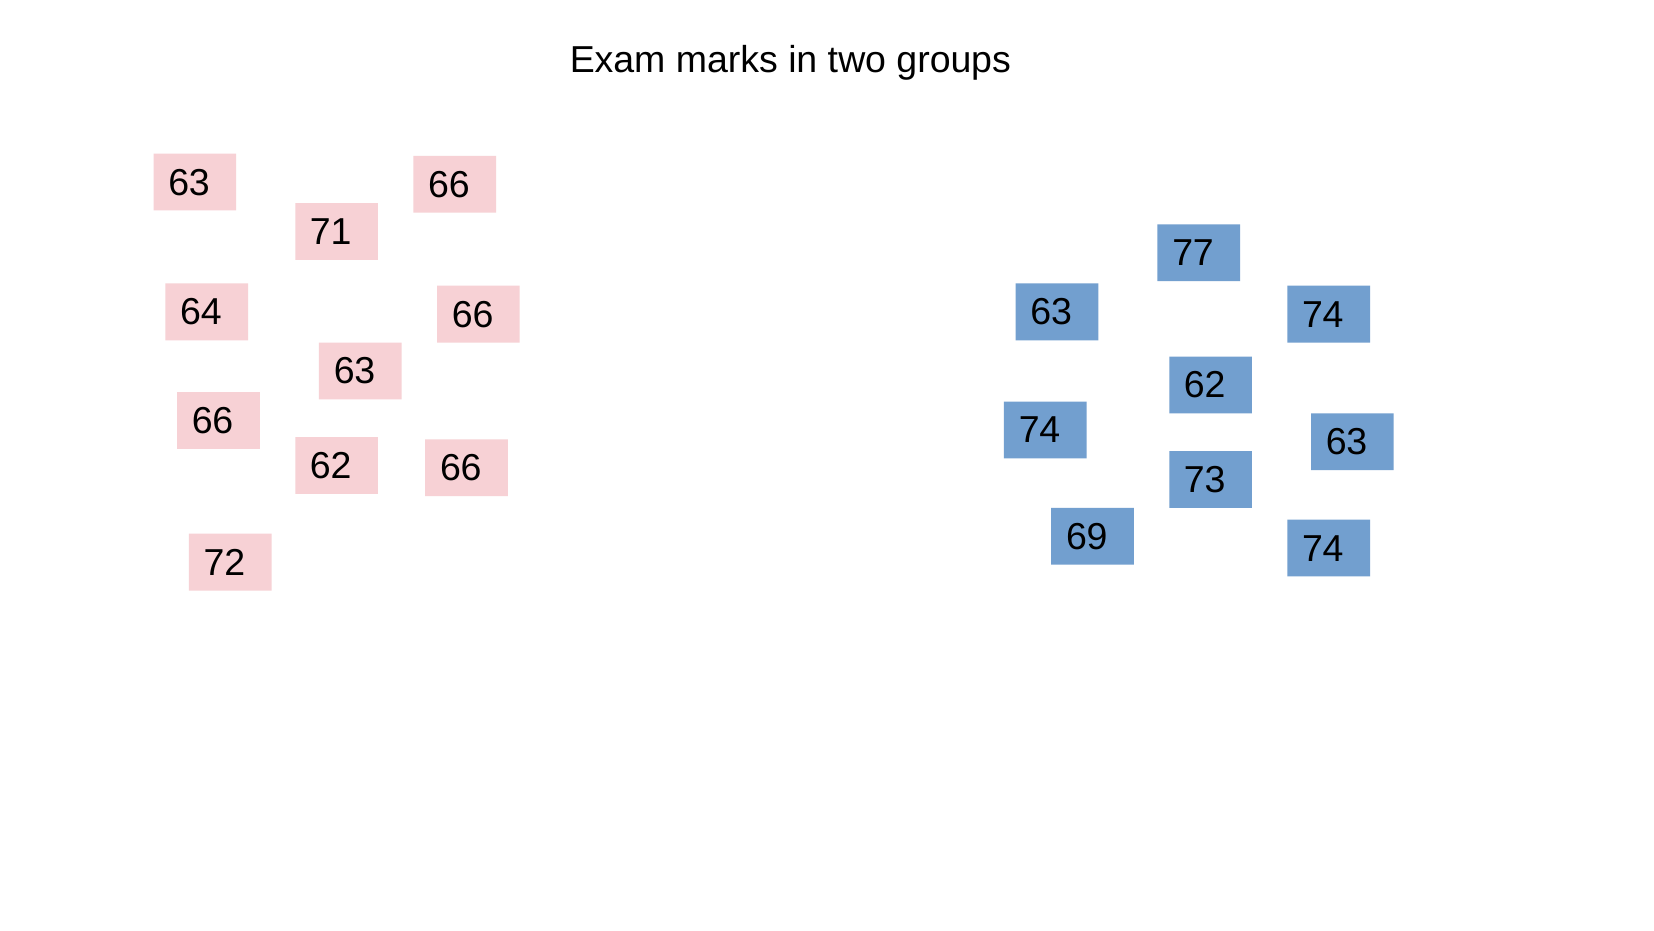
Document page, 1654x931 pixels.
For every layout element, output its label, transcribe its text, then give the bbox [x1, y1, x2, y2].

text_box 66 [425, 439, 508, 497]
text_box 63 [1015, 283, 1099, 341]
text_box 66 [413, 155, 497, 213]
text_box 74 [1287, 519, 1371, 577]
text_box 63 [318, 342, 402, 400]
text_box 74 [1003, 401, 1087, 459]
text_box 62 [295, 437, 378, 494]
text_box 63 [153, 153, 237, 211]
text_box 66 [437, 285, 520, 343]
text_box Exam marks in two groups [555, 31, 1087, 88]
text_box 62 [1169, 356, 1252, 414]
text_box 69 [1051, 507, 1134, 565]
text_box 77 [1157, 224, 1241, 282]
text_box 64 [165, 283, 249, 341]
text_box 73 [1169, 451, 1252, 508]
text_box 66 [177, 392, 260, 449]
text_box 74 [1287, 285, 1371, 343]
text_box 72 [188, 533, 272, 591]
text_box 63 [1311, 413, 1394, 471]
text_box 71 [295, 203, 378, 260]
